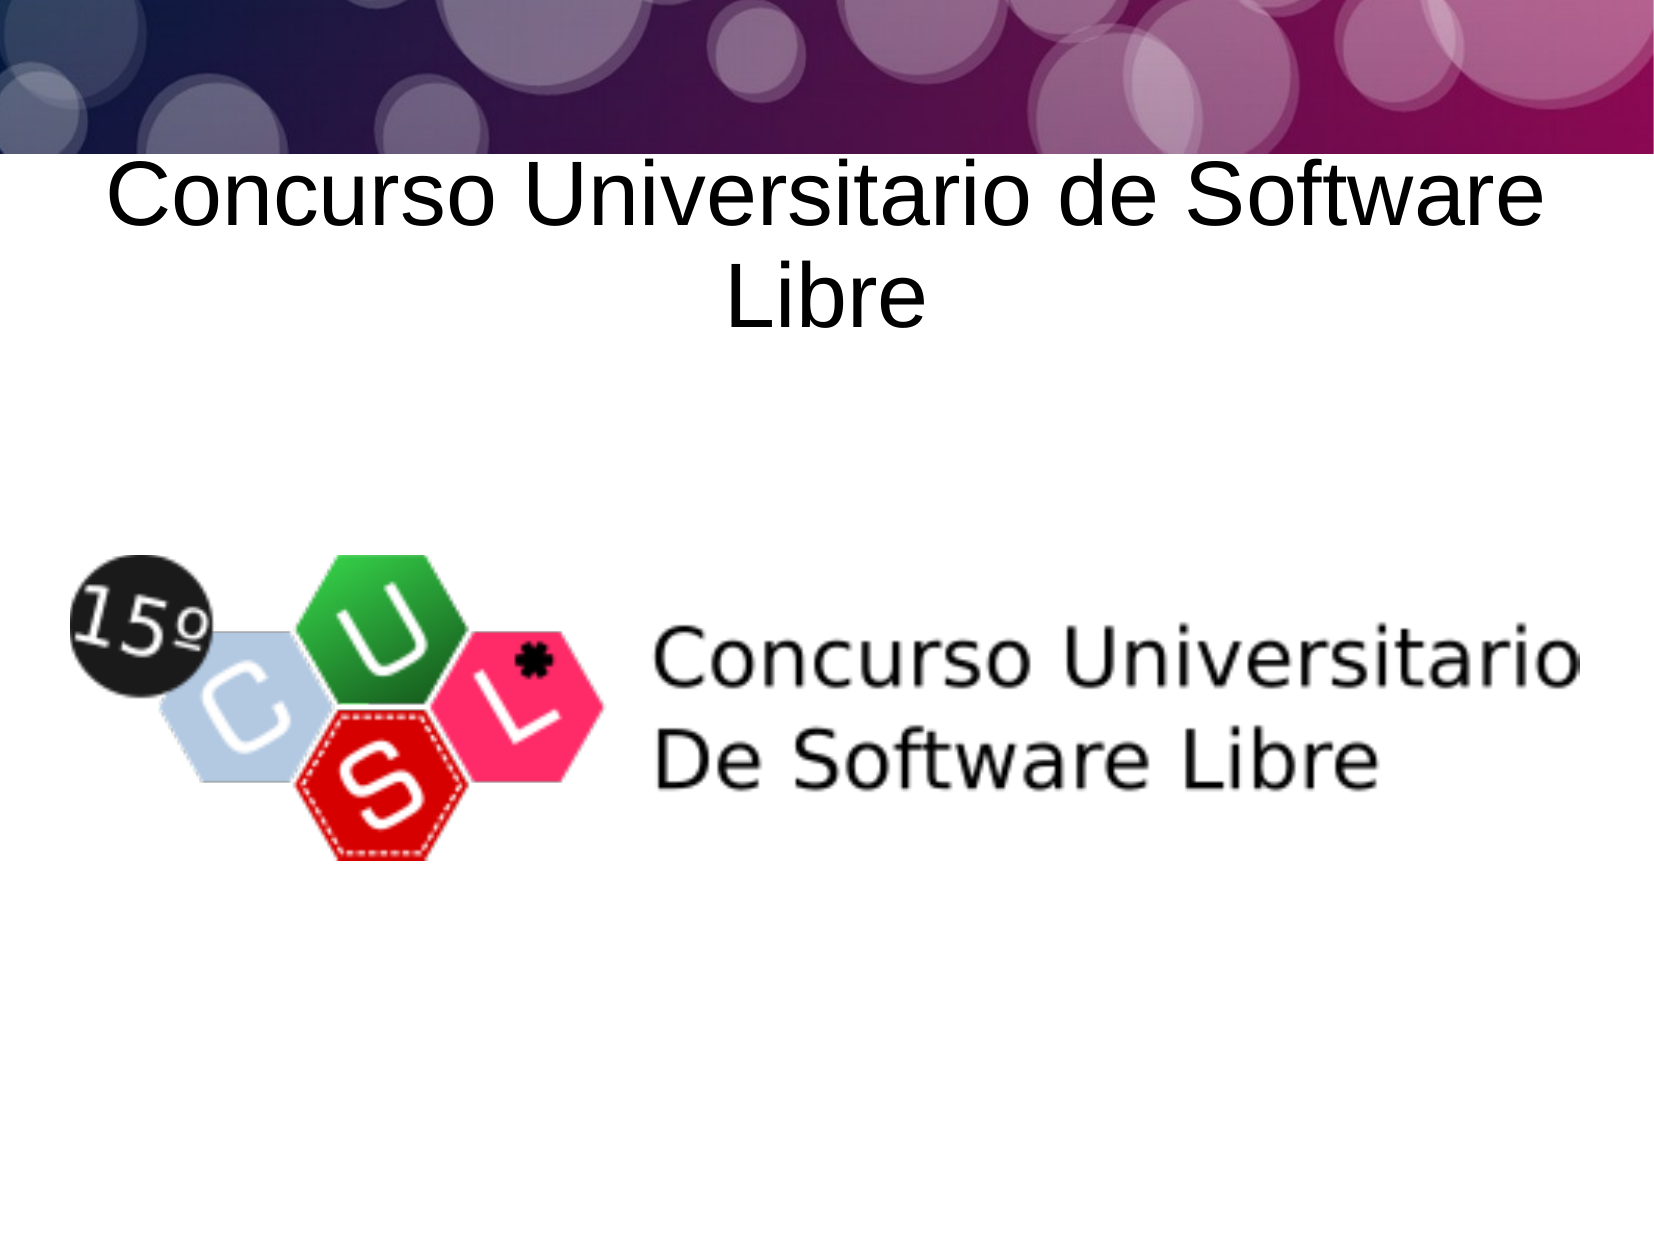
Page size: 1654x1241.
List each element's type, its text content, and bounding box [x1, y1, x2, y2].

title Concurso Universitario de Software Libre [82, 142, 1571, 348]
picture [0, 0, 1654, 154]
picture [70, 555, 1580, 861]
